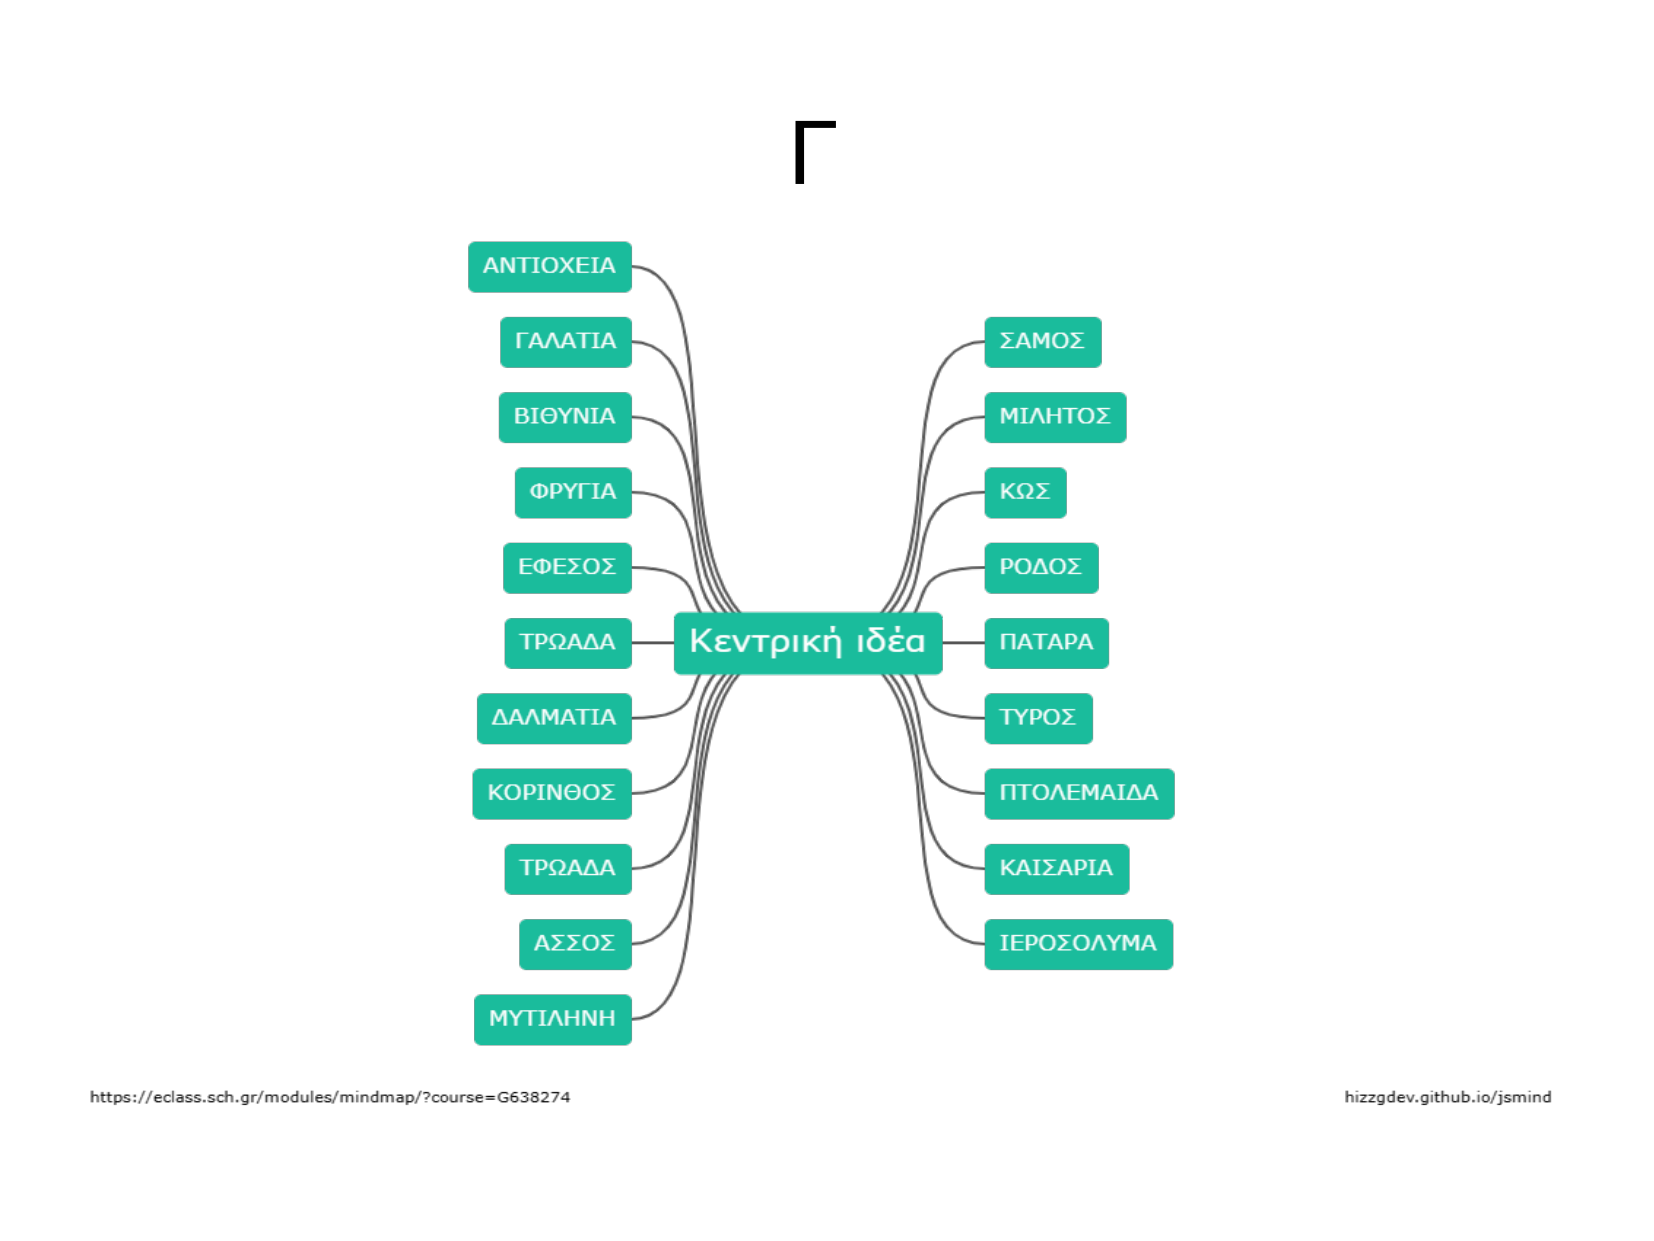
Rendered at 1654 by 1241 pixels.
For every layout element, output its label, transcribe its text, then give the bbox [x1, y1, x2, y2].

picture [82, 177, 1560, 1109]
title Γ [82, 49, 1571, 257]
